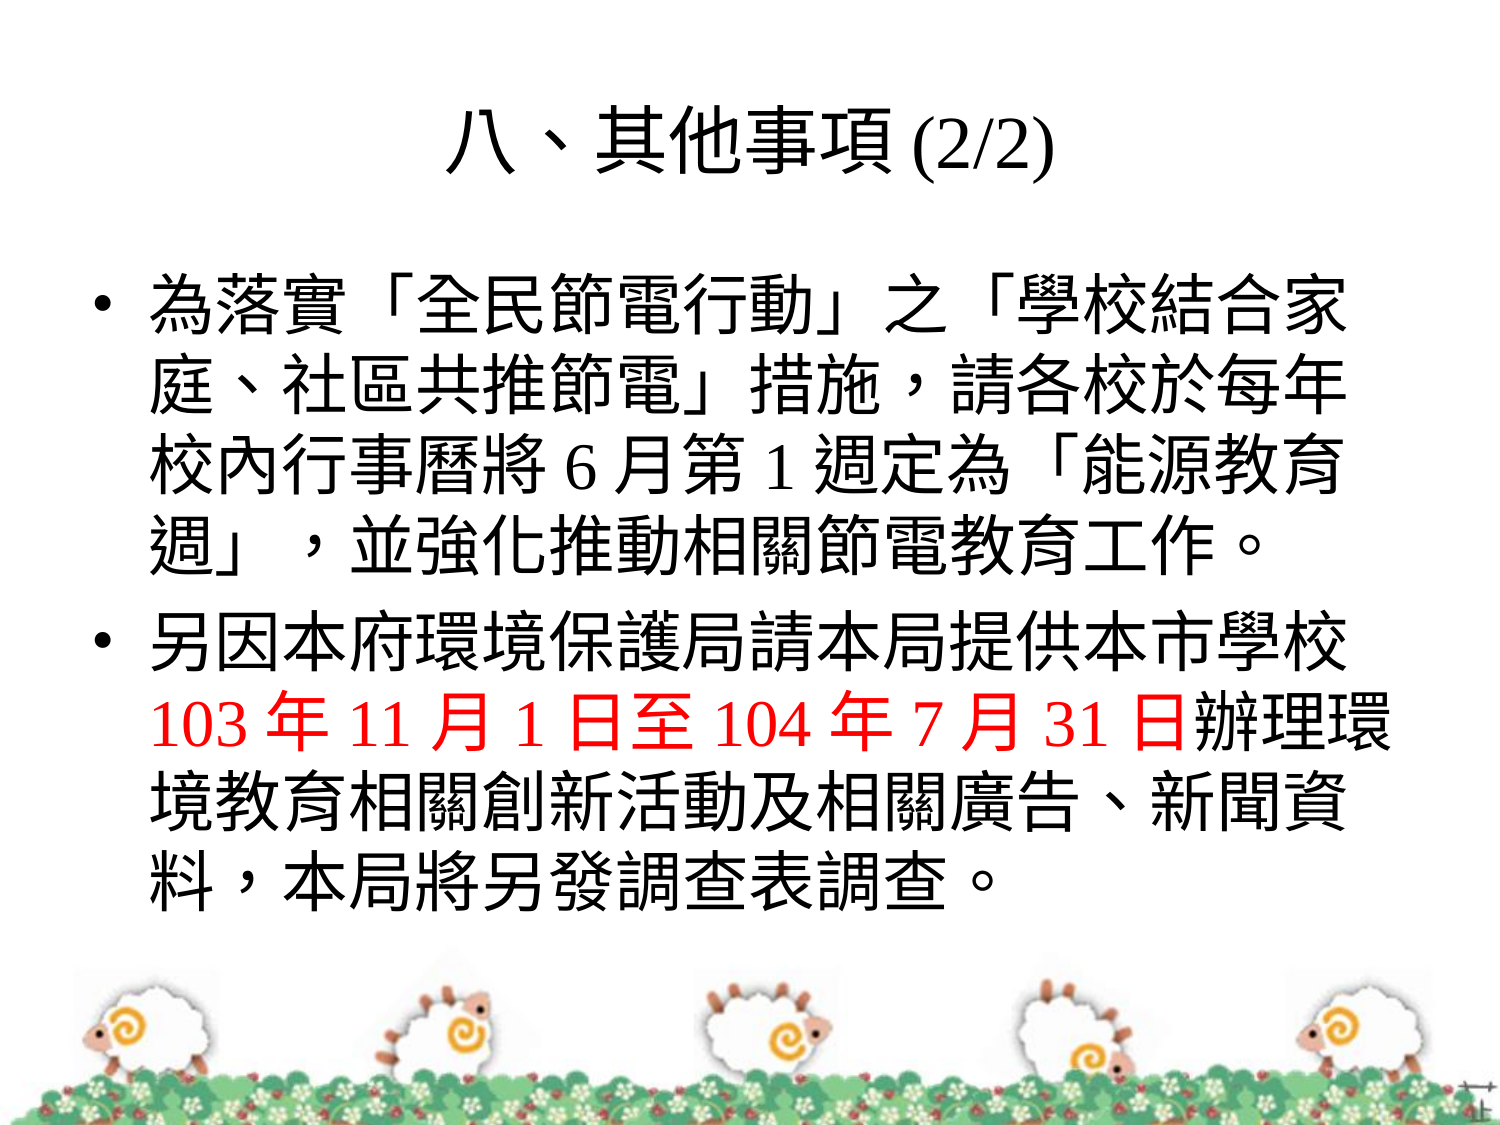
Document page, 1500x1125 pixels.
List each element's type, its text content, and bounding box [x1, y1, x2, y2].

title 八、其他事項(2/2) [75, 45, 1426, 233]
list 為落實「全民節電行動」之「學校結合家庭、社區共推節電」措施，請各校於每年校內行事曆將6月第1週定為「能源教育週」，並強化推動相關節電教育工作。 另因本府環境保護局請本局提供本市學校103年11月1日至104年7月31日辦理環境教育相關創新活動及相關廣告、新聞資料，本局將另發調查表調查。 [76, 255, 1427, 998]
picture [0, 645, 1500, 1125]
